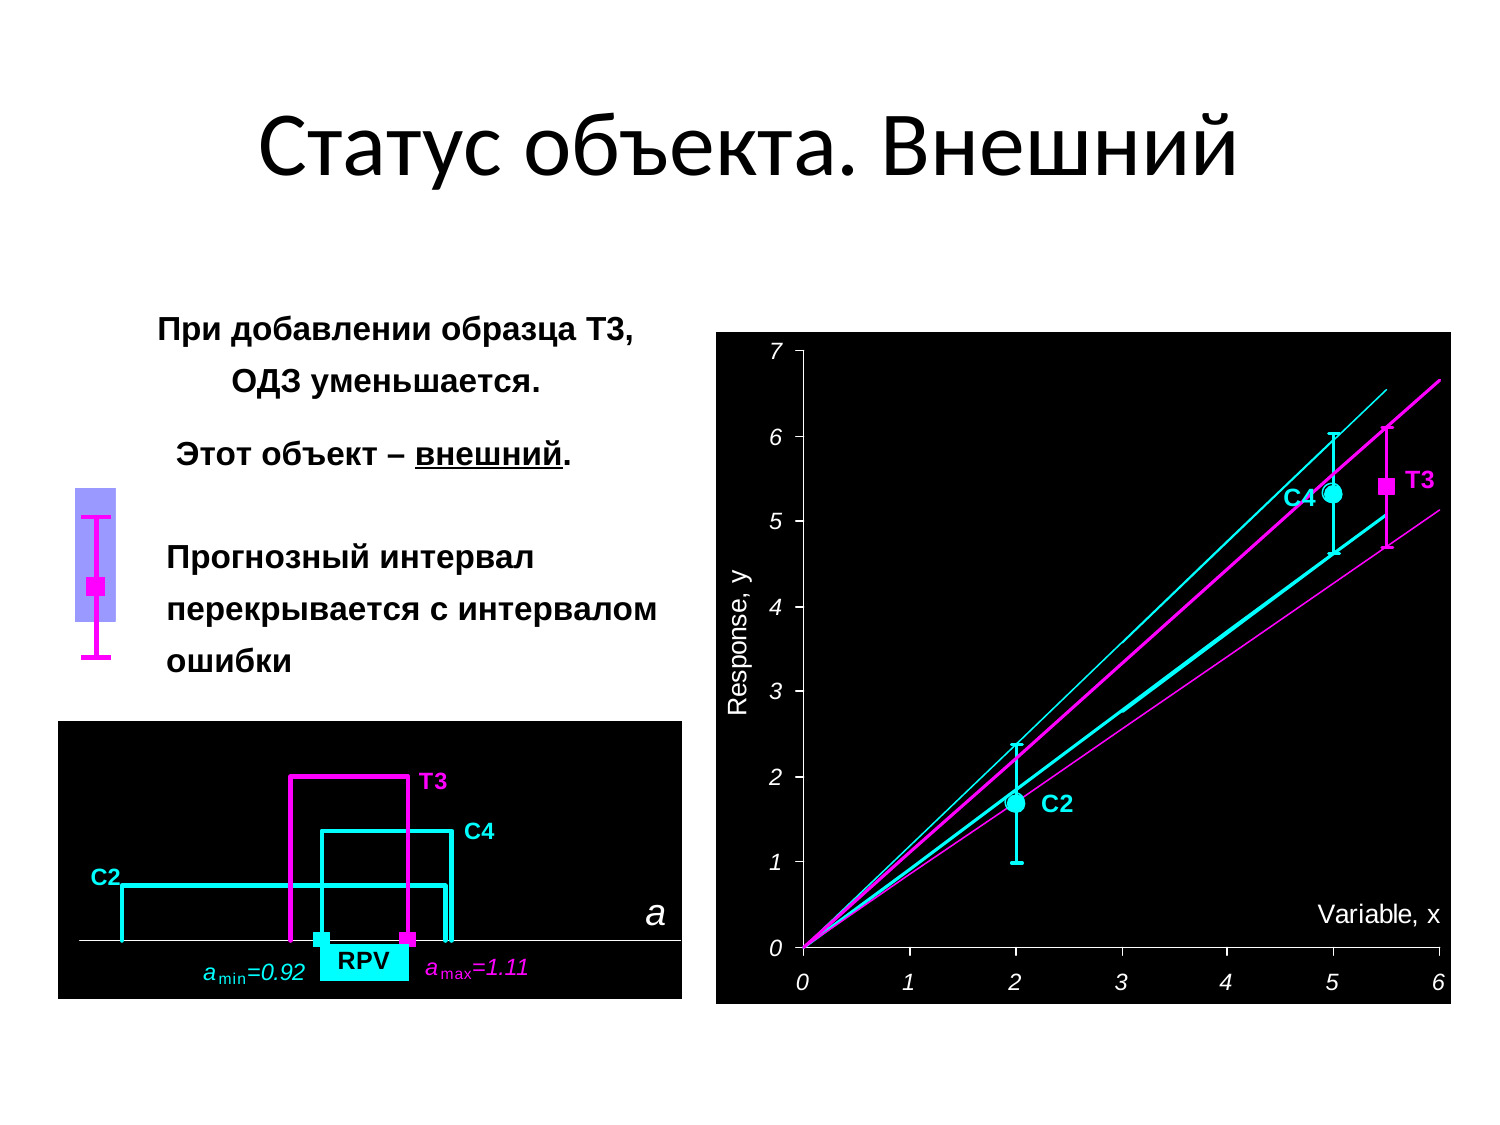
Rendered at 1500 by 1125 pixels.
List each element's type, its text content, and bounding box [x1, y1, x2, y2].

picture [75, 488, 116, 664]
picture [708, 323, 1460, 1012]
title Статус объекта. Внешний [75, 45, 1426, 233]
picture [50, 713, 691, 1007]
text_box При добавлении образца T3, ОДЗ уменьшается. Этот объект – внешний. Прогнозный интервал перекрывается с интервалом ошибки [49, 287, 676, 688]
